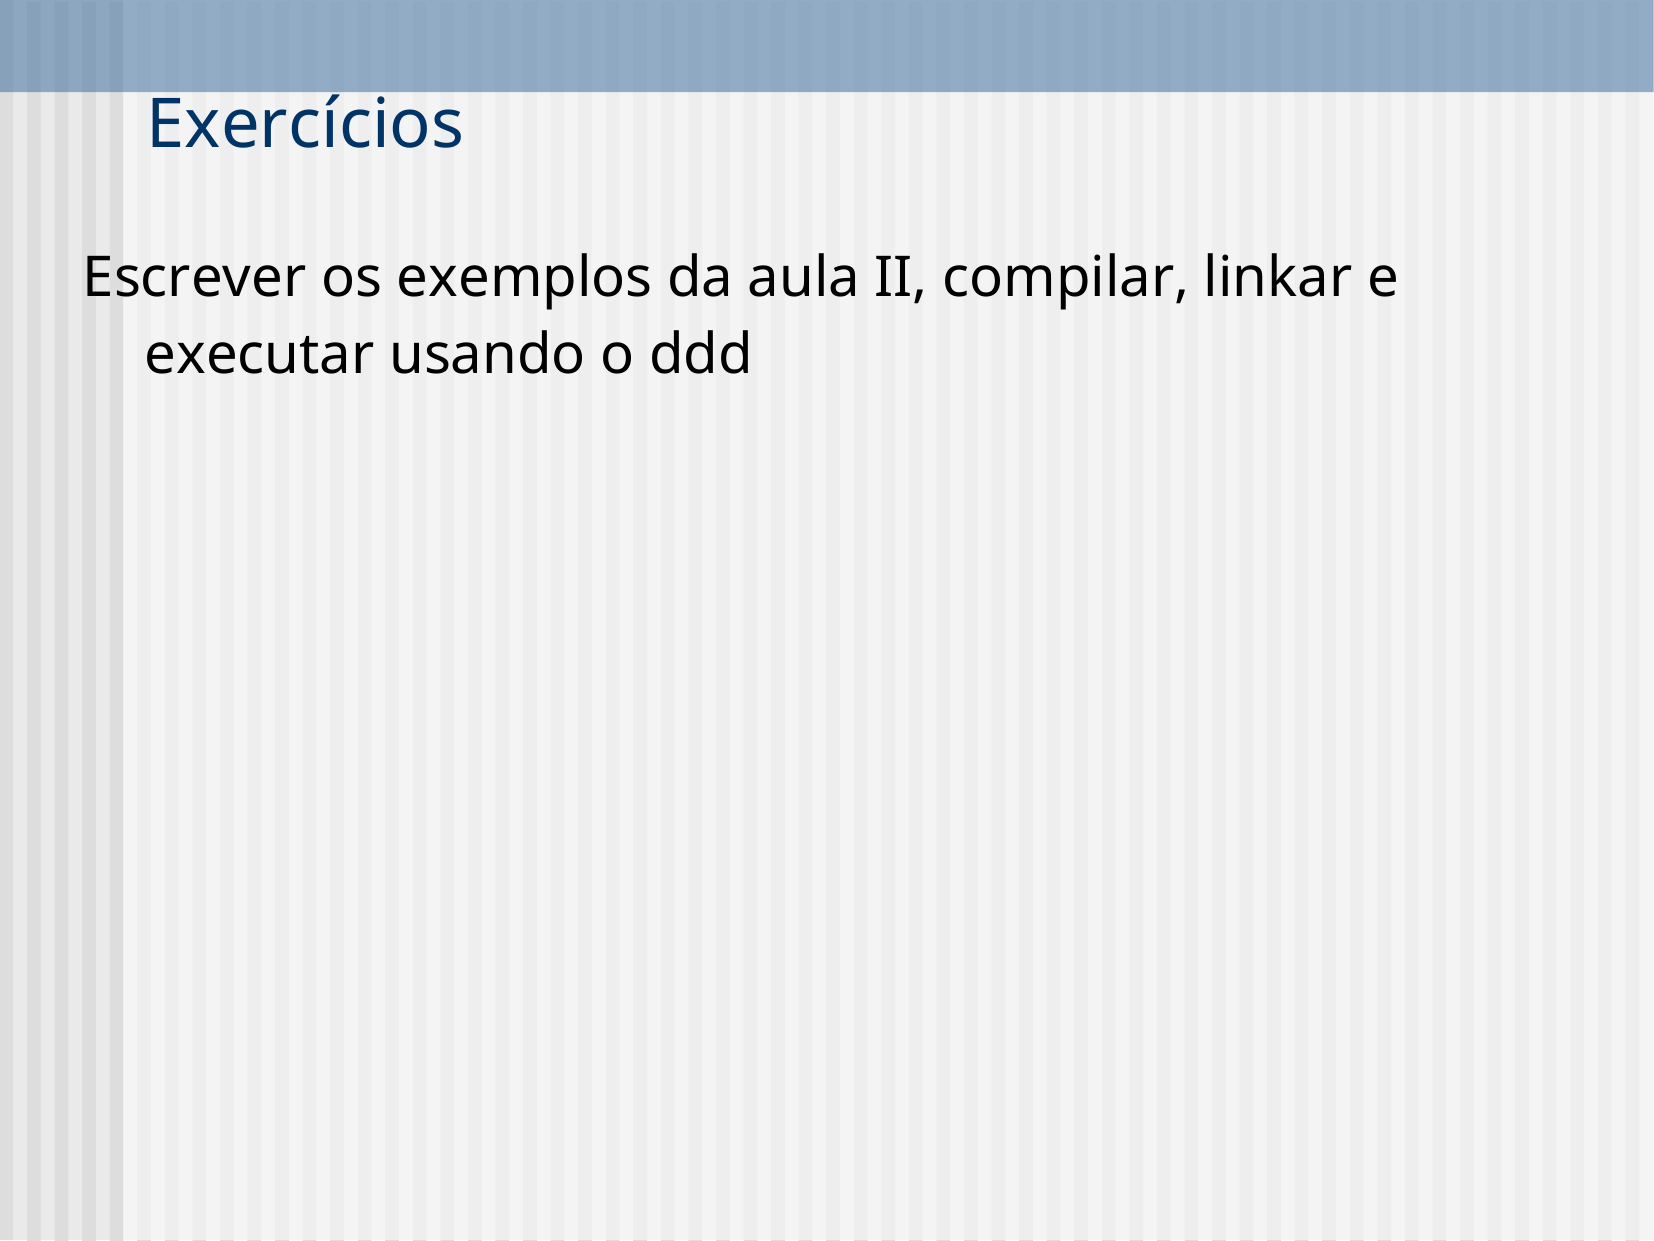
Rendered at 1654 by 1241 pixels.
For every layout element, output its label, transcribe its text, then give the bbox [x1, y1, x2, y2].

list Escrever os exemplos da aula II, compilar, linkar e executar usando o ddd [82, 236, 1571, 1094]
title Exercícios [146, 36, 1536, 204]
